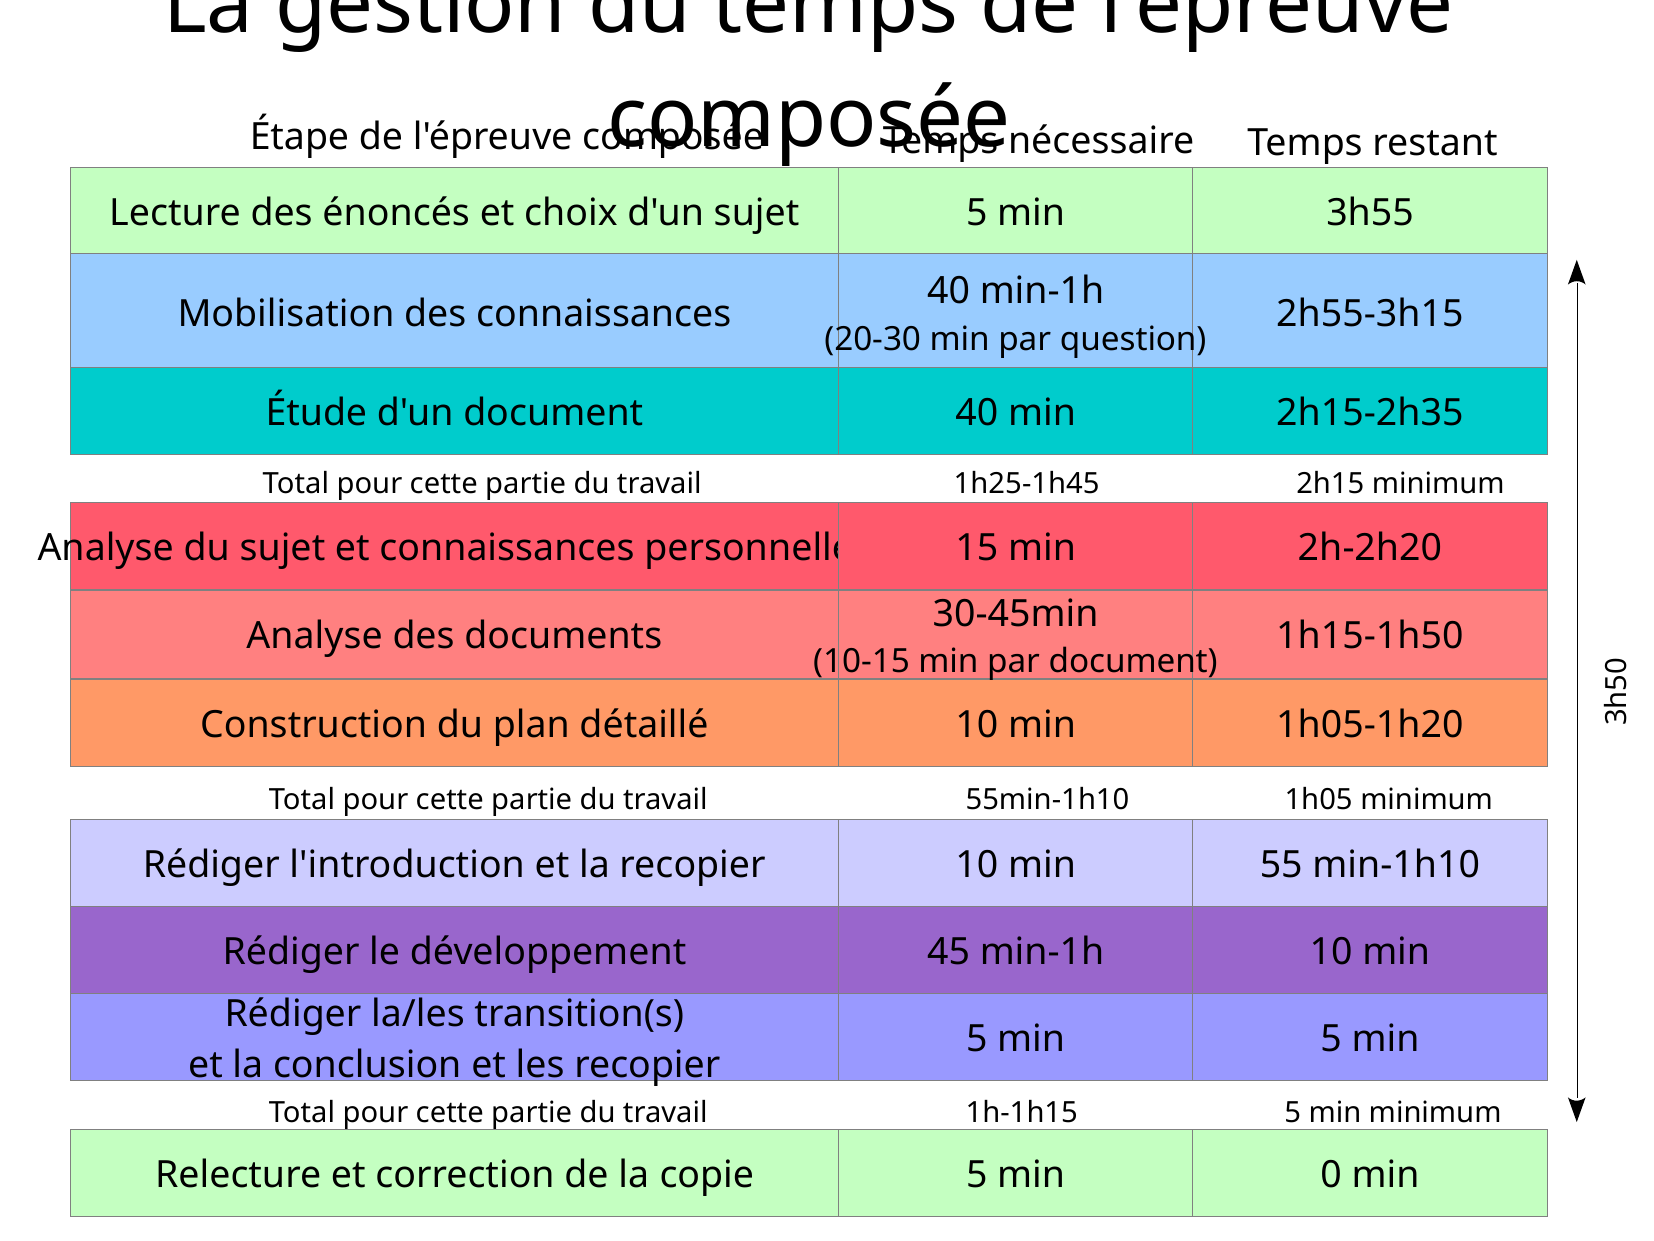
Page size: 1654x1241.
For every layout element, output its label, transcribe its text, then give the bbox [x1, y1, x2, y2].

text_box 3h50 [1587, 652, 1636, 741]
text_box 5 min [838, 167, 1193, 253]
title La gestion du temps de l'épreuve composée [64, 8, 1554, 107]
text_box 10 min [838, 679, 1193, 767]
text_box 2h55-3h15 [1193, 253, 1548, 367]
text_box Total pour cette partie du travail [253, 1083, 669, 1132]
text_box 1h-1h15 [950, 1083, 1078, 1132]
text_box Relecture et correction de la copie [70, 1129, 838, 1217]
text_box 1h25-1h45 [939, 454, 1095, 502]
text_box 2h-2h20 [1193, 502, 1548, 590]
text_box 10 min [838, 819, 1193, 906]
text_box Étape de l'épreuve composée [235, 102, 709, 161]
text_box Temps nécessaire [868, 106, 1162, 165]
text_box Mobilisation des connaissances [70, 253, 838, 367]
text_box 40 min-1h (20-30 min par question) [838, 253, 1193, 367]
text_box Étude d'un document [70, 367, 838, 455]
text_box Lecture des énoncés et choix d'un sujet [70, 167, 838, 253]
text_box 10 min [1193, 906, 1548, 993]
text_box Rédiger la/les transition(s) et la conclusion et les recopier [70, 993, 838, 1081]
text_box Analyse du sujet et connaissances personnelles [70, 502, 838, 590]
text_box 5 min [838, 1129, 1193, 1217]
text_box Total pour cette partie du travail [248, 454, 663, 502]
text_box 0 min [1193, 1129, 1548, 1217]
text_box Construction du plan détaillé [70, 679, 838, 767]
text_box 30-45min (10-15 min par document) [838, 590, 1193, 679]
text_box 55min-1h10 [950, 770, 1122, 819]
text_box 1h15-1h50 [1193, 590, 1548, 679]
text_box 5 min [838, 993, 1193, 1081]
text_box 1h05-1h20 [1193, 679, 1548, 767]
text_box 1h05 minimum [1269, 770, 1475, 819]
text_box Total pour cette partie du travail [253, 770, 669, 819]
text_box Analyse des documents [70, 590, 838, 679]
text_box 3h55 [1193, 167, 1548, 253]
text_box Temps restant [1232, 107, 1476, 167]
text_box Rédiger le développement [70, 906, 838, 993]
text_box 5 min [1193, 993, 1548, 1081]
text_box 15 min [838, 502, 1193, 590]
text_box 45 min-1h [838, 906, 1193, 993]
text_box 40 min [838, 367, 1193, 455]
text_box Rédiger l'introduction et la recopier [70, 819, 838, 906]
text_box 2h15-2h35 [1193, 367, 1548, 455]
text_box 5 min minimum [1269, 1083, 1483, 1132]
text_box 2h15 minimum [1281, 454, 1487, 502]
text_box 55 min-1h10 [1193, 819, 1548, 906]
